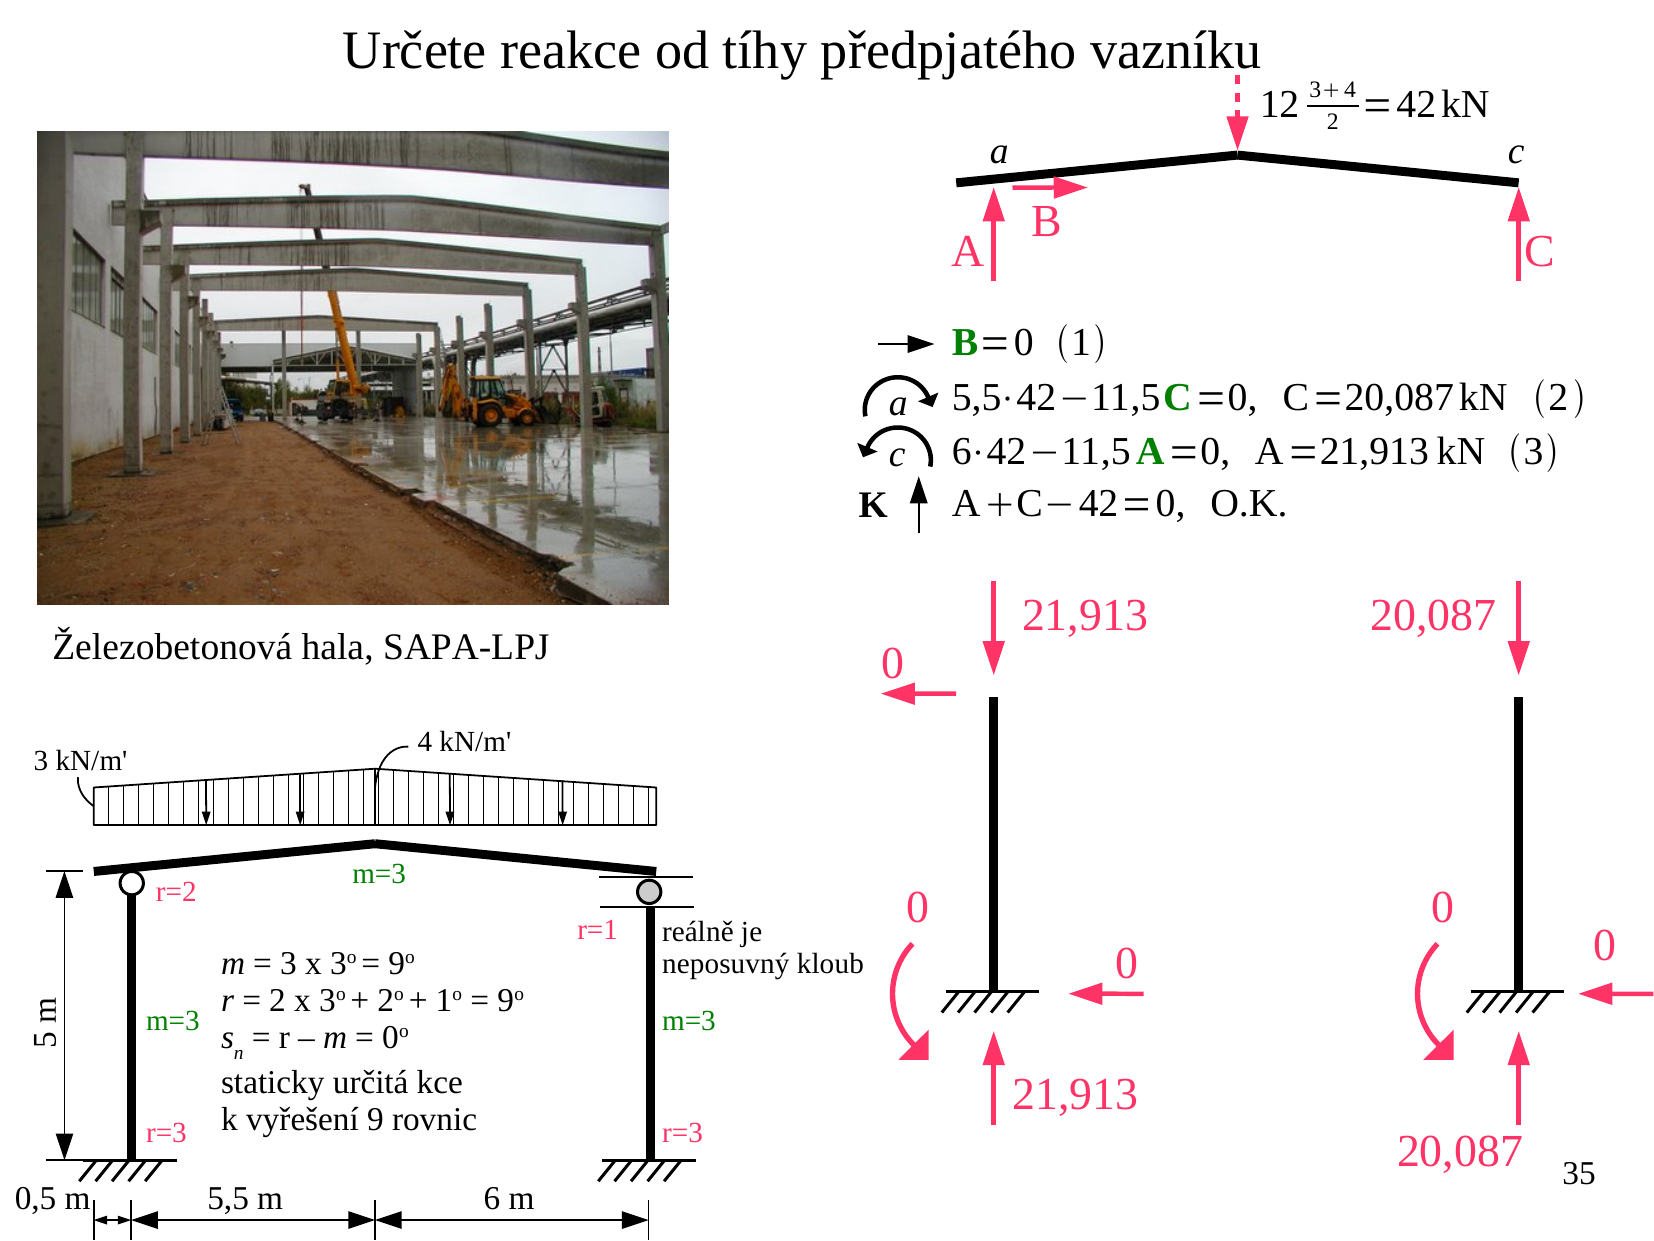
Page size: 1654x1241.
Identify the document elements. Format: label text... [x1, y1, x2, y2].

text_box Železobetonová hala, SAPA-LPJ [37, 618, 657, 680]
text_box [862, 384, 874, 417]
text_box B [1031, 195, 1088, 252]
text_box 20,087 [1370, 589, 1530, 645]
chart [934, 318, 1594, 529]
text_box 0,5 m [0, 1172, 113, 1228]
text_box 6 m [468, 1172, 582, 1228]
text_box reálně je neposuvný kloub [647, 907, 901, 994]
text_box 20,087 [1397, 1125, 1557, 1182]
text_box [857, 434, 874, 458]
text_box c [1493, 123, 1563, 183]
text_box a [975, 123, 1045, 183]
text_box C [1524, 225, 1581, 282]
text_box [637, 880, 661, 904]
text_box [563, 781, 657, 826]
text_box [889, 941, 929, 1060]
text_box r=3 [131, 1109, 206, 1160]
text_box [206, 768, 562, 826]
text_box 0 [1431, 881, 1479, 938]
title Určete reakce od tíhy předpjatého vazníku [59, 7, 1548, 94]
text_box K [843, 476, 914, 541]
text_box m = 3 x 3o = 9o r = 2 x 3o + 2o + 1o = 9o sn = r – m = 0o staticky určitá kce k vyřešení 9 rovnic [206, 937, 582, 1161]
text_box 0 [1593, 919, 1641, 976]
text_box r=3 [647, 1109, 751, 1160]
text_box 4 kN/m' [402, 718, 553, 769]
text_box 3 kN/m' [18, 737, 169, 788]
text_box m=3 [337, 849, 441, 901]
text_box 0 [881, 638, 928, 694]
text_box 0 [906, 881, 954, 938]
text_box A [951, 225, 1008, 282]
text_box a [874, 375, 944, 425]
text_box c [874, 425, 944, 486]
text_box 21,913 [1022, 589, 1182, 645]
text_box [93, 780, 206, 826]
text_box 0 [1115, 938, 1163, 994]
text_box m=3 [131, 997, 206, 1048]
text_box [1414, 941, 1454, 1060]
text_box m=3 [647, 997, 751, 1048]
chart [1244, 75, 1501, 137]
text_box r=2 [141, 868, 244, 919]
text_box 5,5 m [192, 1172, 305, 1228]
text_box 5 m [18, 950, 74, 1064]
text_box r=1 [562, 905, 666, 957]
picture [37, 131, 669, 605]
text_box [120, 871, 141, 895]
text_box 21,913 [1012, 1068, 1172, 1125]
